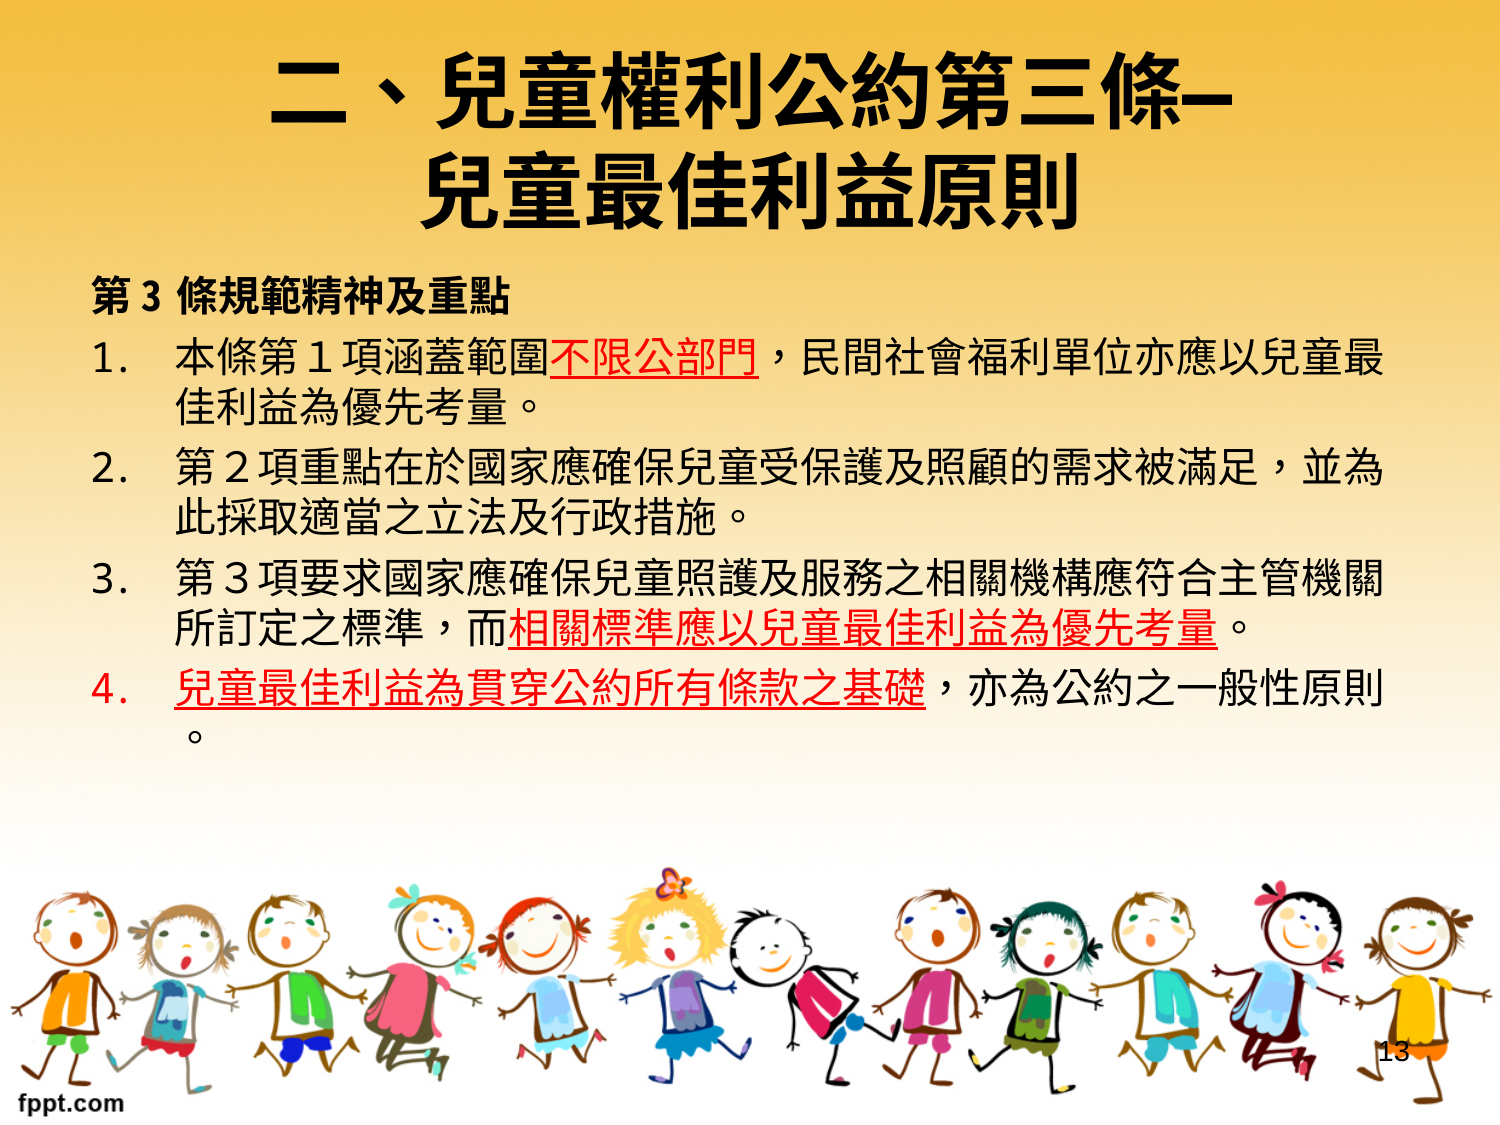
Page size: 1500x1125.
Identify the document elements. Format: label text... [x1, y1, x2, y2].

picture [0, 0, 1500, 1125]
text_box <編號> [1074, 1024, 1426, 1103]
list 第3條規範精神及重點 本條第１項涵蓋範圍不限公部門，民間社會福利單位亦應以兒童最佳利益為優先考量。 第２項重點在於國家應確保兒童受保護及照顧的需求被滿足，並為此採取適當之立法及行政措施。 第３項要求國家應確保兒童照護及服務之相關機構應符合主管機關所訂定之標準，而相關標準應以兒童最佳利益為優先考量。 兒童最佳利益為貫穿公約所有條款之基礎，亦為公約之一般性原則。 [75, 262, 1426, 1005]
title 二、兒童權利公約第三條— 兒童最佳利益原則 [75, 45, 1426, 233]
